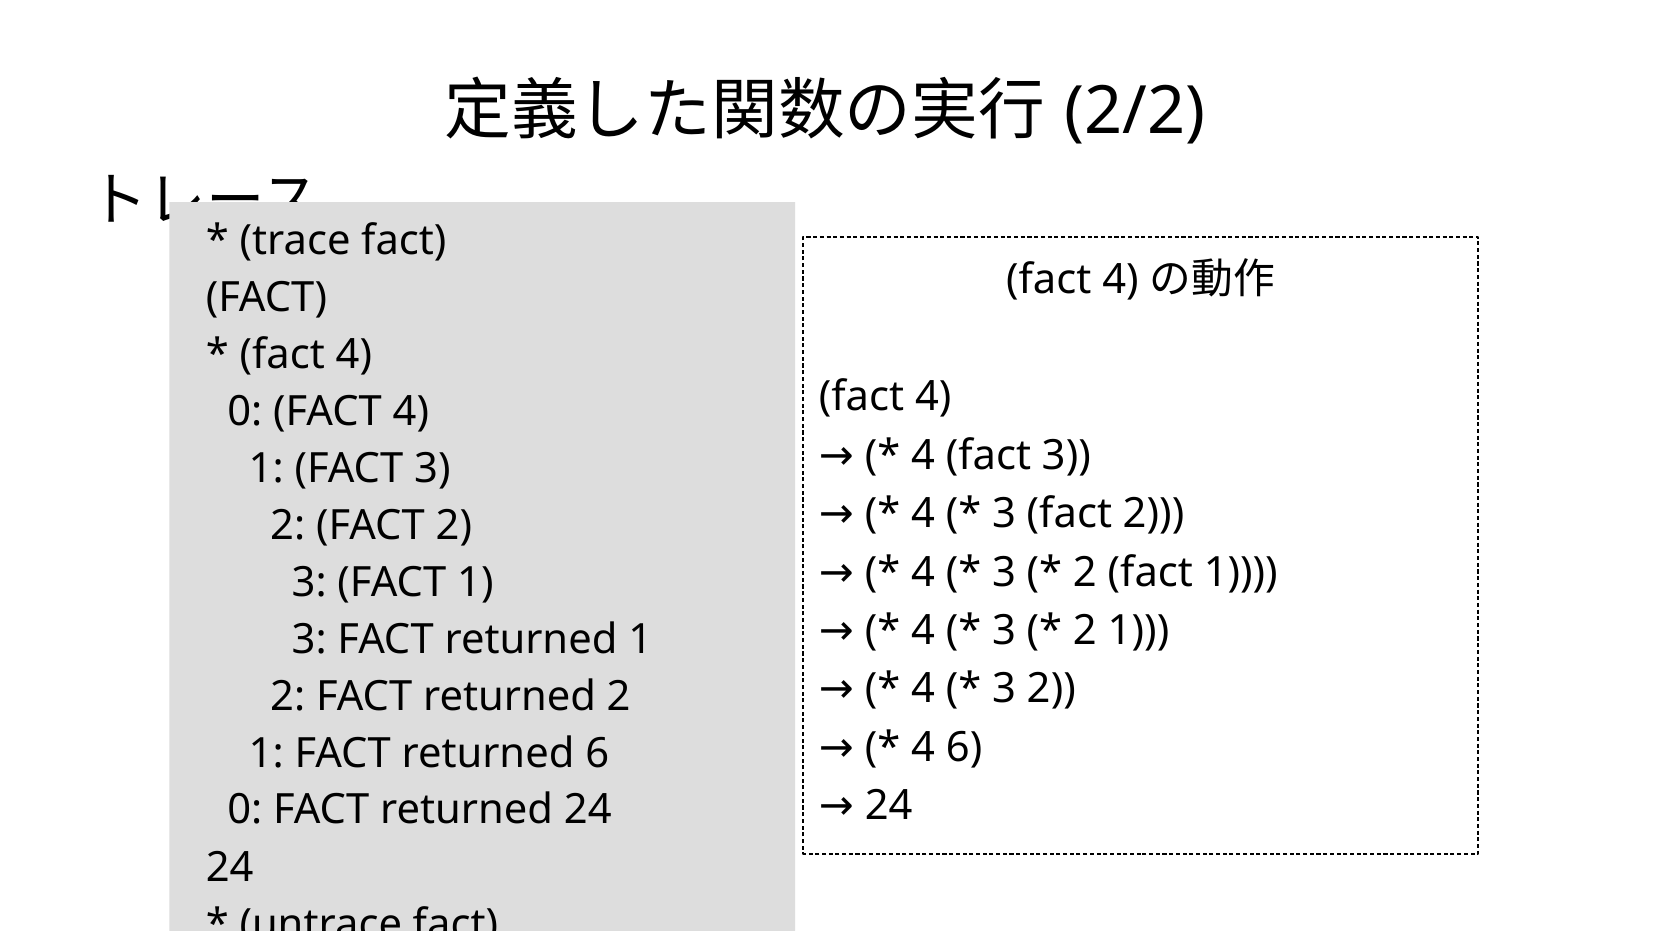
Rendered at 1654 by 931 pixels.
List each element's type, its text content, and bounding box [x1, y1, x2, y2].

text_box (fact 4)の動作 (fact 4) → (* 4 (fact 3)) → (* 4 (* 3 (fact 2))) → (* 4 (* 3 (* 2 (fact 1)))) → (* 4 (* 3 (* 2 1))) → (* 4 (* 3 2)) → (* 4 6) → 24 [803, 236, 1479, 854]
text_box 定義した関数の実行(2/2) トレース [75, 48, 1576, 203]
text_box * (trace fact) (FACT) * (fact 4) 0: (FACT 4) 1: (FACT 3) 2: (FACT 2) 3: (FACT 1) 3: FACT returned 1 2: FACT returned 2 1: FACT returned 6 0: FACT returned 24 24 * (untrace fact) T [169, 202, 796, 878]
